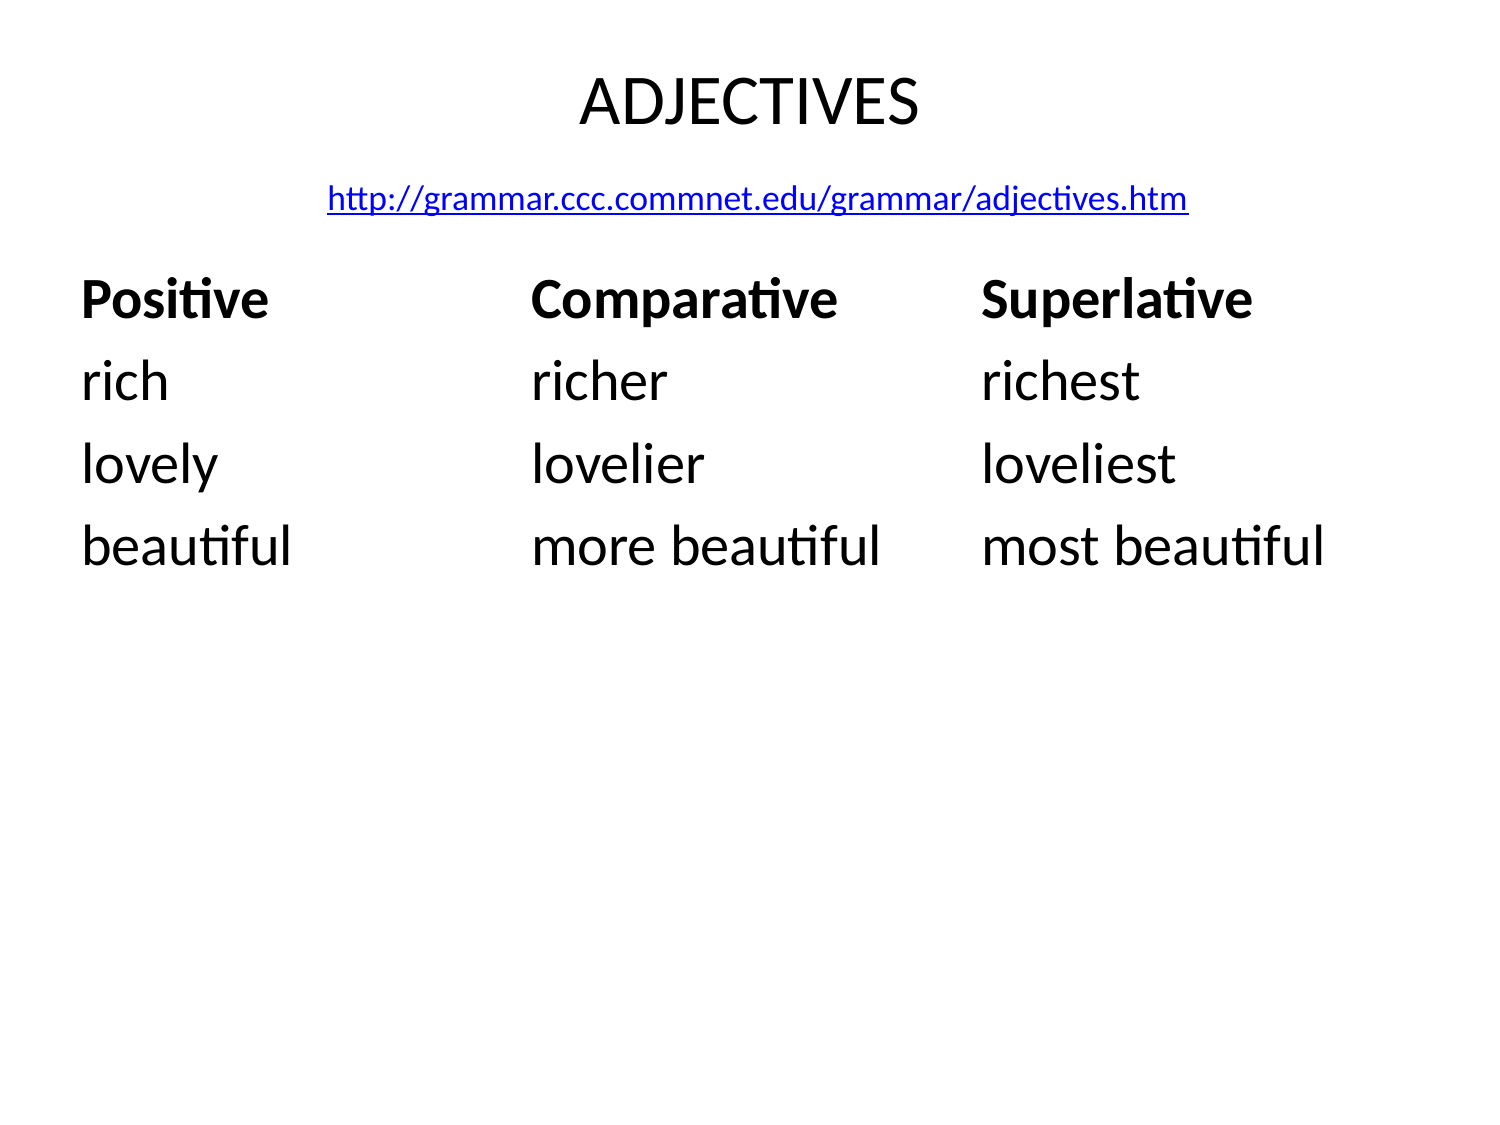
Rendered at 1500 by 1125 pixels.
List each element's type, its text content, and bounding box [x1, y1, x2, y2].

table_cell rich [75, 345, 525, 427]
table_cell richer [525, 345, 975, 427]
table_cell lovely [75, 427, 525, 510]
table_cell lovelier [525, 427, 975, 510]
table_cell loveliest [975, 427, 1425, 510]
table_cell most beautiful [975, 510, 1425, 592]
table_header Superlative [975, 262, 1425, 345]
table_cell richest [975, 345, 1425, 427]
table_cell more beautiful [525, 510, 975, 592]
table_header Positive [75, 262, 525, 345]
table_header Comparative [525, 262, 975, 345]
table_cell beautiful [75, 510, 525, 592]
title ADJECTIVES http://grammar.ccc.commnet.edu/grammar/adjectives.htm [75, 45, 1425, 233]
